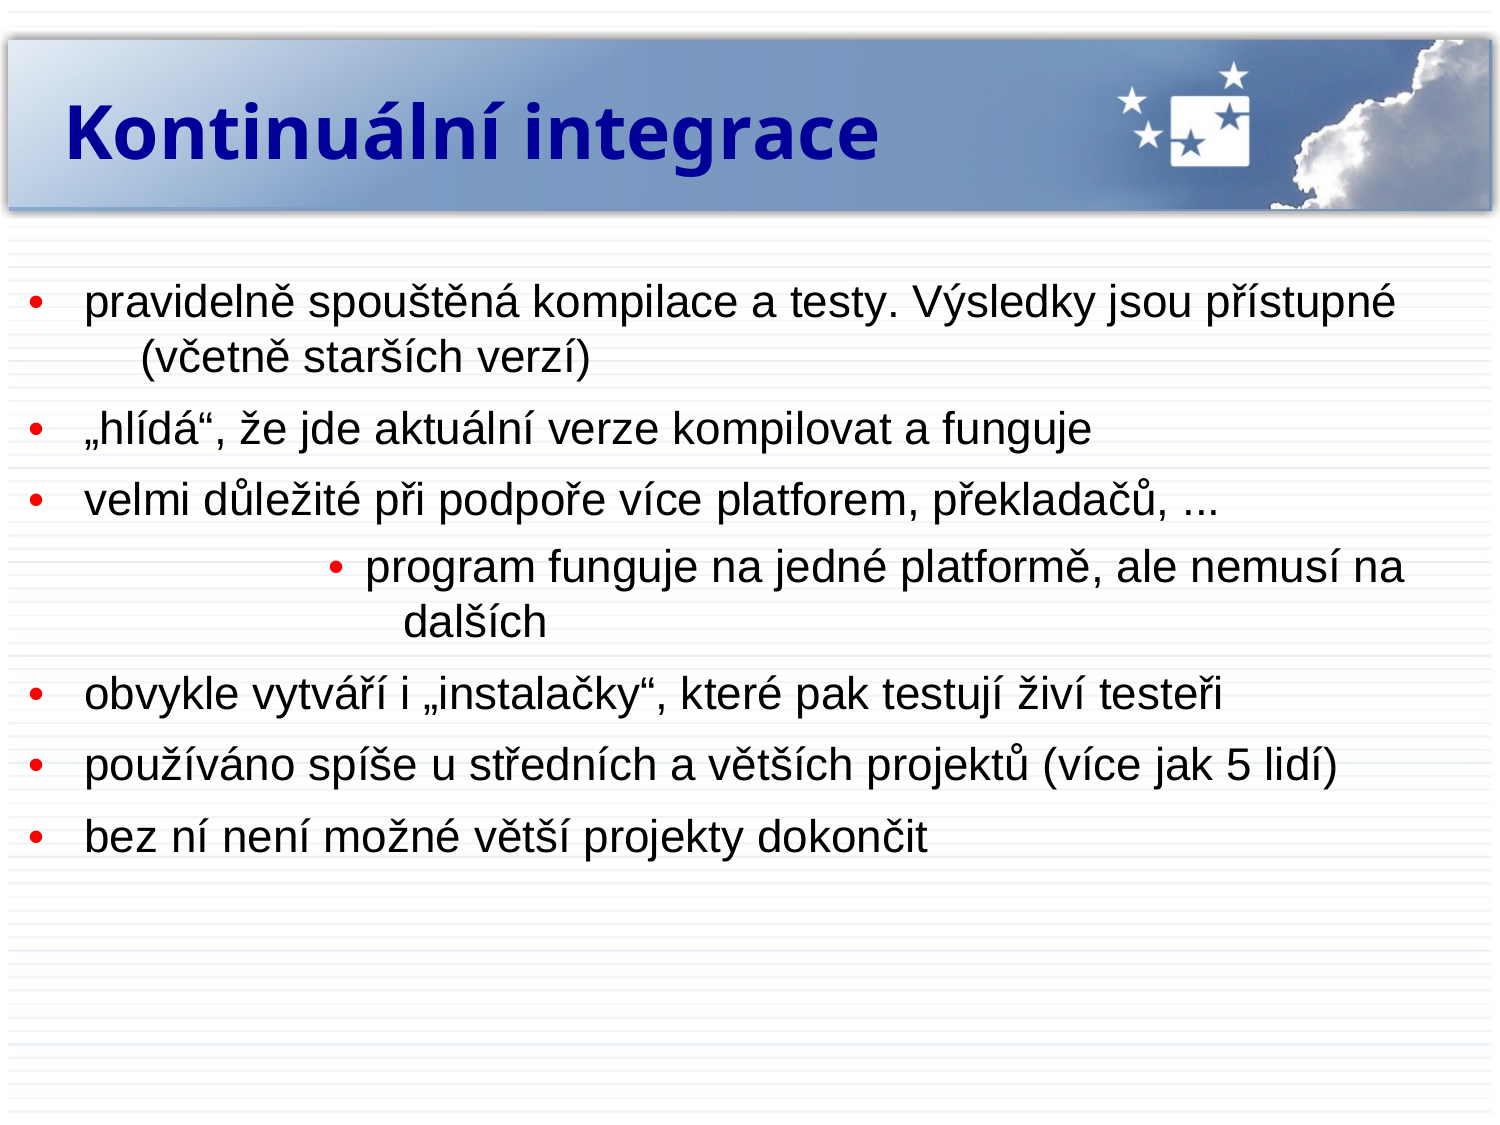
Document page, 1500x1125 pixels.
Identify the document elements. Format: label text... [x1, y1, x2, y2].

title Kontinuální integrace [63, 26, 1414, 229]
picture [0, 0, 1500, 1125]
list pravidelně spouštěná kompilace a testy. Výsledky jsou přístupné (včetně starších verzí) „hlídá“, že jde aktuální verze kompilovat a funguje velmi důležité při podpoře více platforem, překladačů, ... program funguje na jedné platformě, ale nemusí na dalších obvykle vytváří i „instalačky“, které pak testují živí testeři používáno spíše u středních a větších projektů (více jak 5 lidí) bez ní není možné větší projekty dokončit [28, 272, 1480, 1102]
